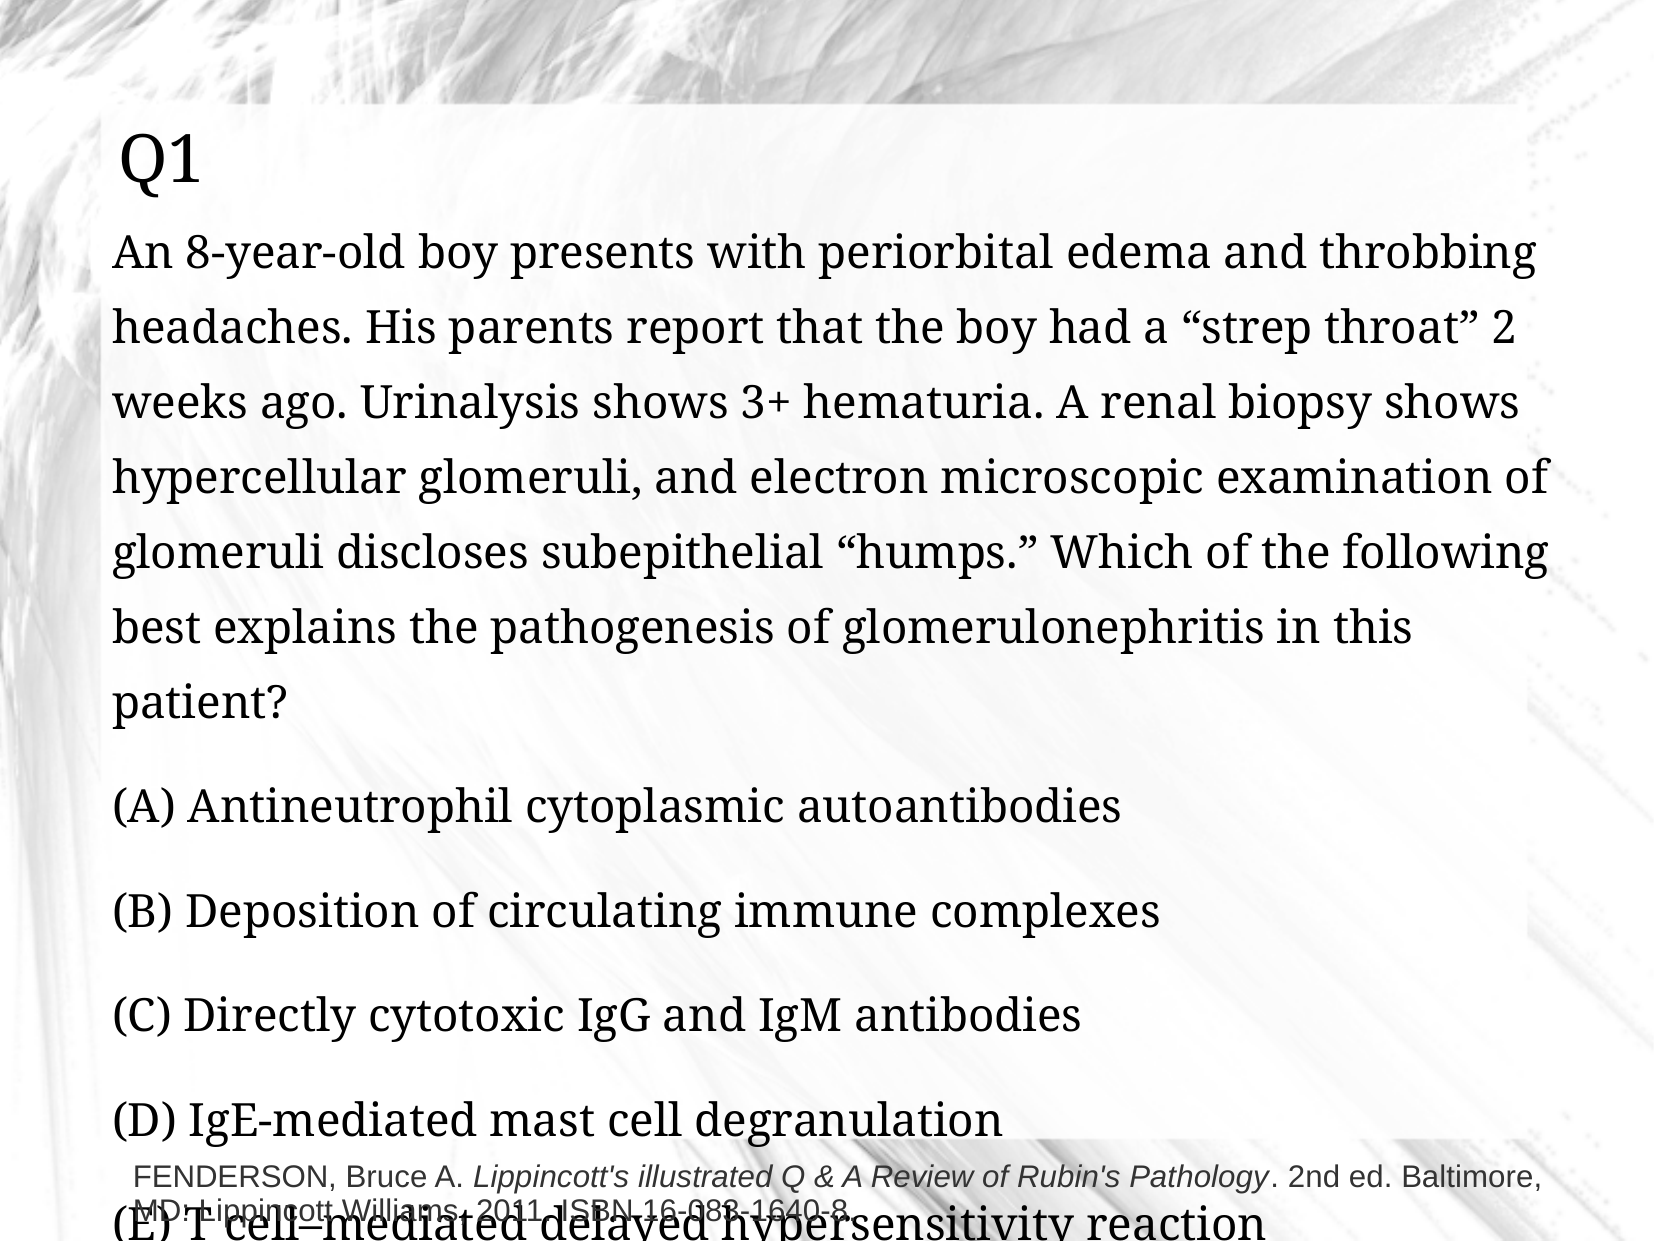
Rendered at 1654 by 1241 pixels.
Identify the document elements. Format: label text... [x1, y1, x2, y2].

title Q1 [118, 107, 1506, 206]
picture [785, 1236, 1060, 1241]
picture [0, 0, 1654, 1241]
picture [646, 1236, 762, 1241]
text_box FENDERSON, Bruce A. Lippincott's illustrated Q & A Review of Rubin's Pathology. 2nd ed. Baltimore, MD: Lippincott Williams, 2011. ISBN 16-083-1640-8. [118, 1151, 1565, 1236]
picture [165, 1236, 643, 1241]
picture [121, 1236, 163, 1241]
list An 8-year-old boy presents with periorbital edema and throbbing headaches. His parents report that the boy had a “strep throat” 2 weeks ago. Urinalysis shows 3+ hematuria. A renal biopsy shows hypercellular glomeruli, and electron microscopic examination of glomeruli discloses subepithelial “humps.” Which of the following best explains the pathogenesis of glomerulonephritis in this patient? (A) Antineutrophil cytoplasmic autoantibodies (B) Deposition of circulating immune complexes (C) Directly cytotoxic IgG and IgM antibodies (D) IgE-mediated mast cell degranulation (E) T cell–mediated delayed hypersensitivity reaction [112, 206, 1565, 1139]
picture [765, 1236, 781, 1241]
